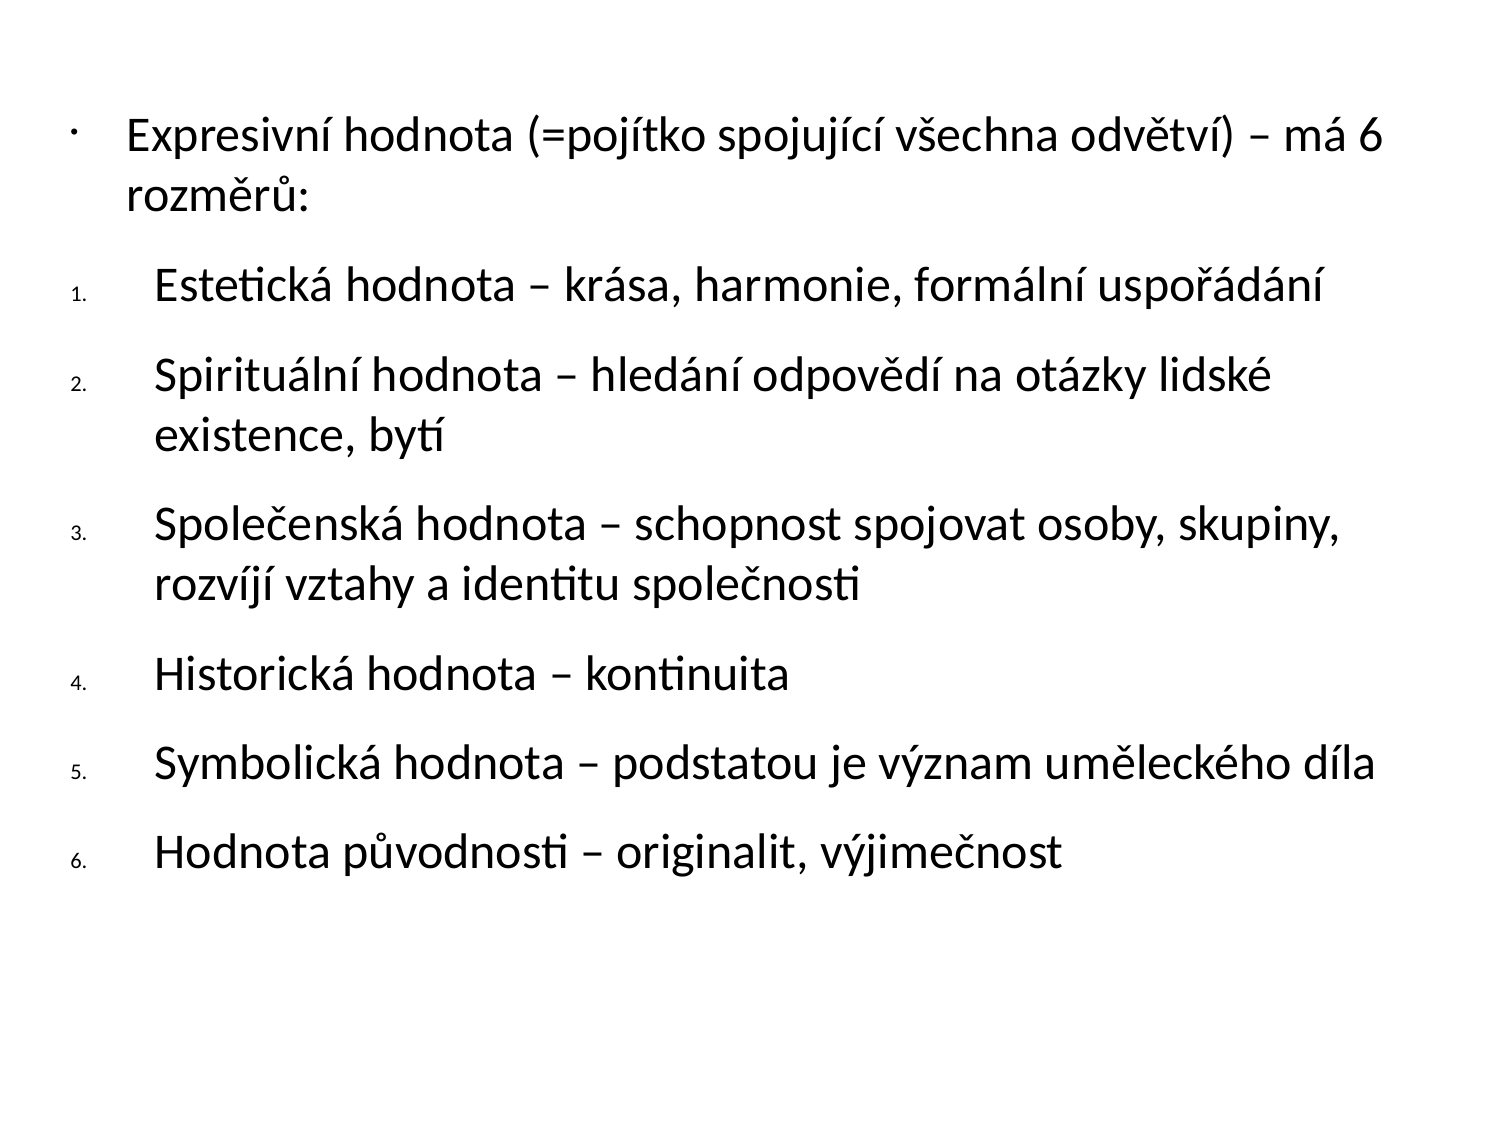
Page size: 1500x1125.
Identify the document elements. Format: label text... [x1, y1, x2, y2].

title [75, 45, 1425, 233]
list Expresivní hodnota (=pojítko spojující všechna odvětví) – má 6 rozměrů: Estetická hodnota – krása, harmonie, formální uspořádání Spirituální hodnota – hledání odpovědí na otázky lidské existence, bytí Společenská hodnota – schopnost spojovat osoby, skupiny, rozvíjí vztahy a identitu společnosti Historická hodnota – kontinuita Symbolická hodnota – podstatou je význam uměleckého díla Hodnota původnosti – originalit, výjimečnost [55, 94, 1418, 1028]
